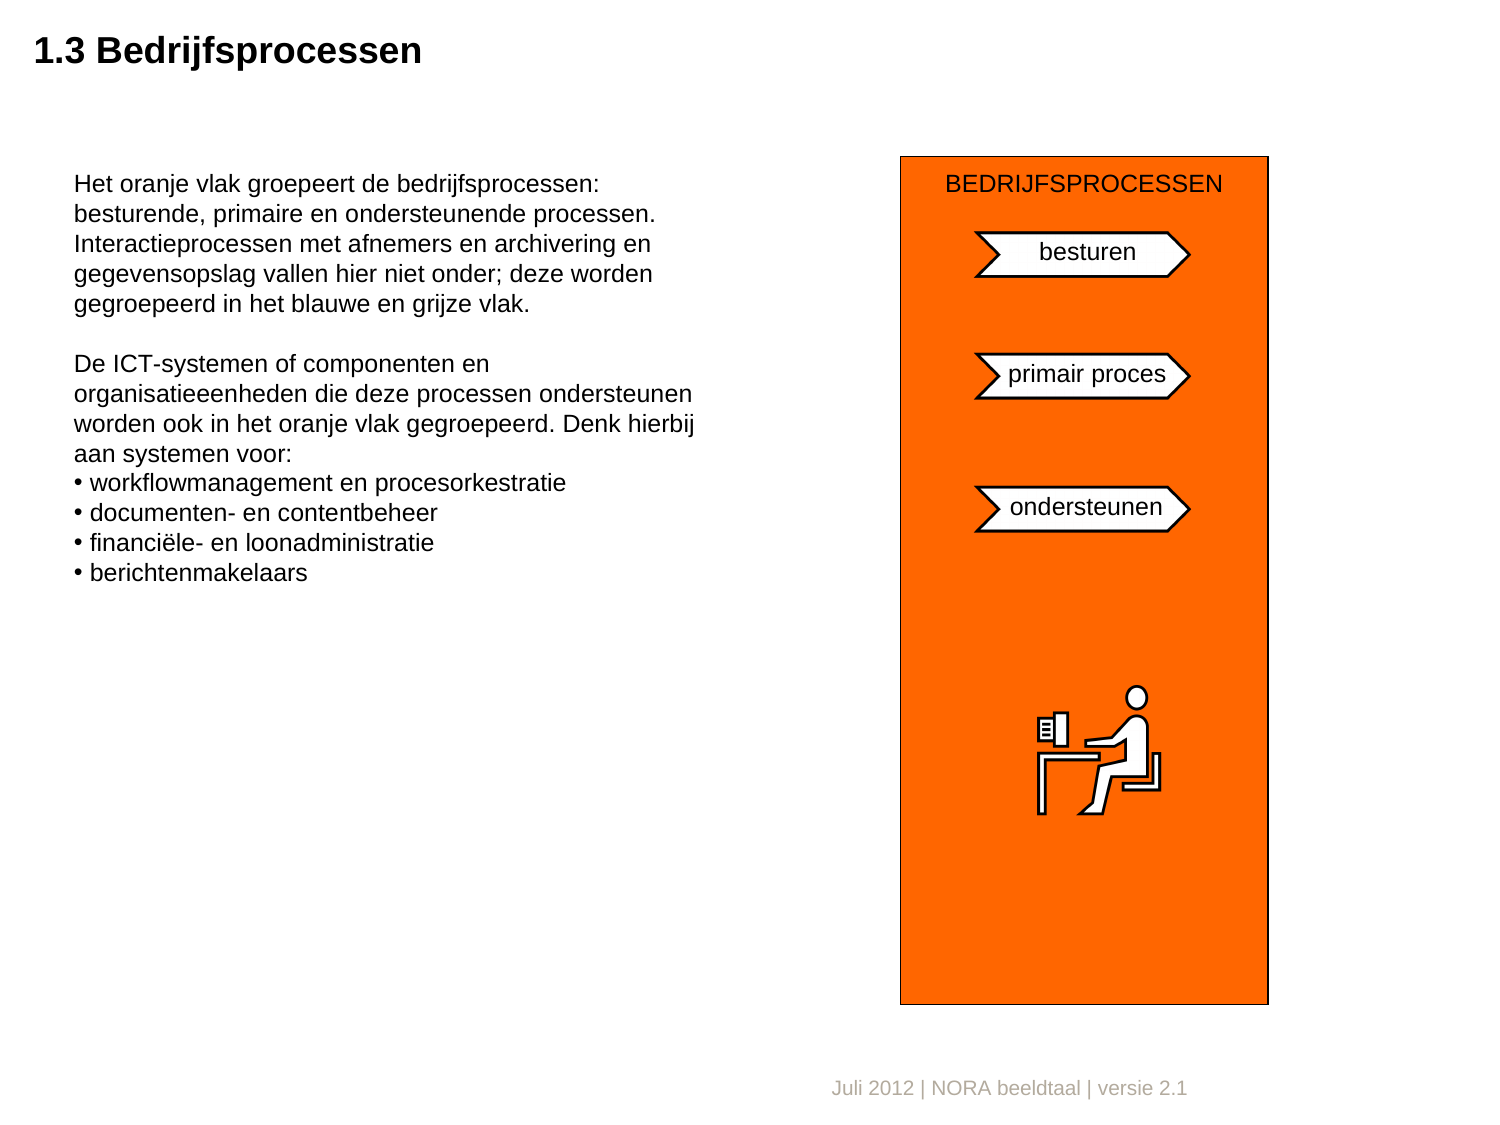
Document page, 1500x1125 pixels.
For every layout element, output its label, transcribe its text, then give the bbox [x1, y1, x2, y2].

picture [973, 228, 1192, 283]
text_box besturen [1024, 228, 1152, 274]
title 1.3 Bedrijfsprocessen [18, 18, 1294, 79]
text_box ondersteunen [995, 482, 1179, 529]
picture [1019, 670, 1179, 830]
picture [973, 482, 1192, 538]
text_box Het oranje vlak groepeert de bedrijfsprocessen: besturende, primaire en ondersteunende processen. Interactieprocessen met afnemers en archivering en gegevensopslag vallen hier niet onder; deze worden gegroepeerd in het blauwe en grijze vlak. De ICT-systemen of componenten en organisatieeenheden die deze processen ondersteunen worden ook in het oranje vlak gegroepeerd. Denk hierbij aan systemen voor: workflowmanagement en procesorkestratie documenten- en contentbeheer financiële- en loonadministratie berichtenmakelaars [59, 159, 716, 670]
text_box primair proces [993, 349, 1182, 396]
text_box BEDRIJFSPROCESSEN [900, 159, 1269, 206]
text_box [900, 206, 1269, 1005]
picture [973, 349, 1192, 405]
